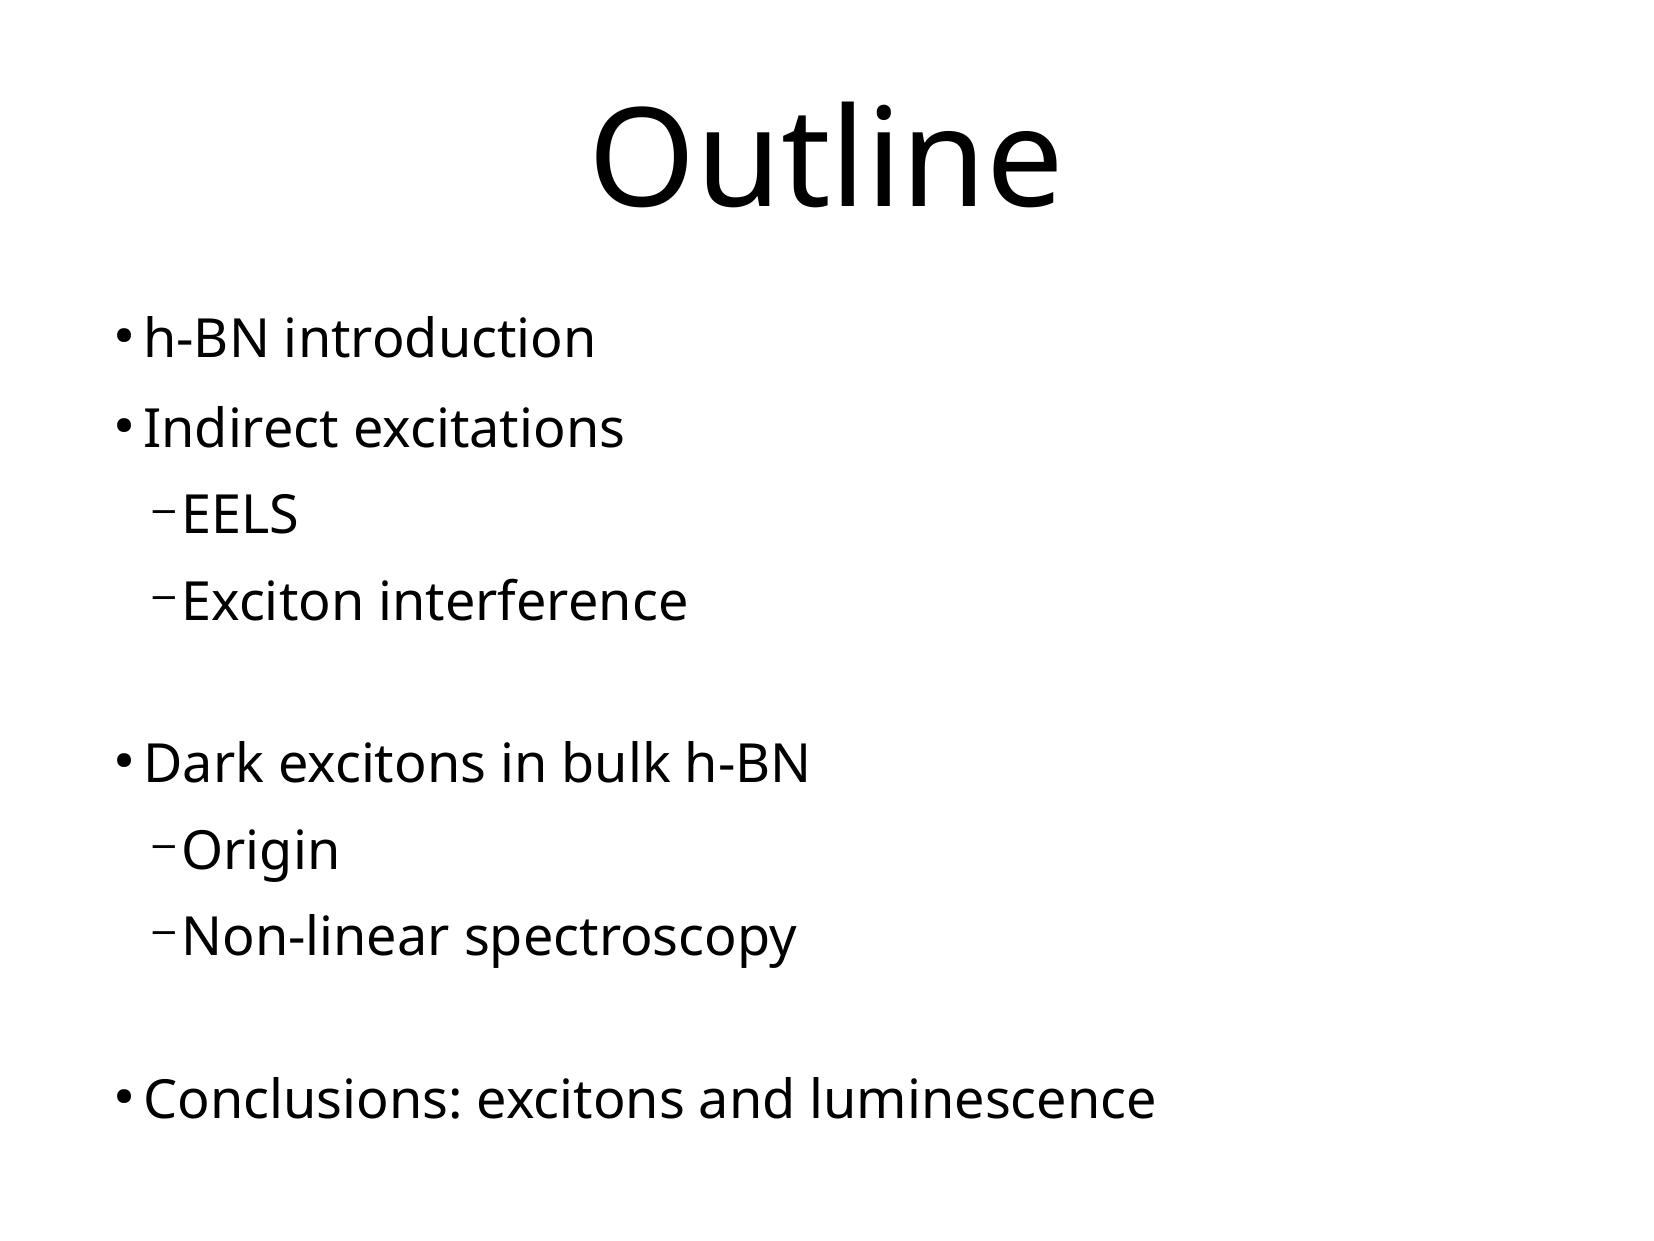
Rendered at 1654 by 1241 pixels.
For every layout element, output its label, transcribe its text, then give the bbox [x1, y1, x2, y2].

title Outline [82, 49, 1571, 257]
list h-BN introduction Indirect excitations EELS Exciton interference Dark excitons in bulk h-BN Origin Non-linear spectroscopy Conclusions: excitons and luminescence [105, 300, 1381, 1141]
